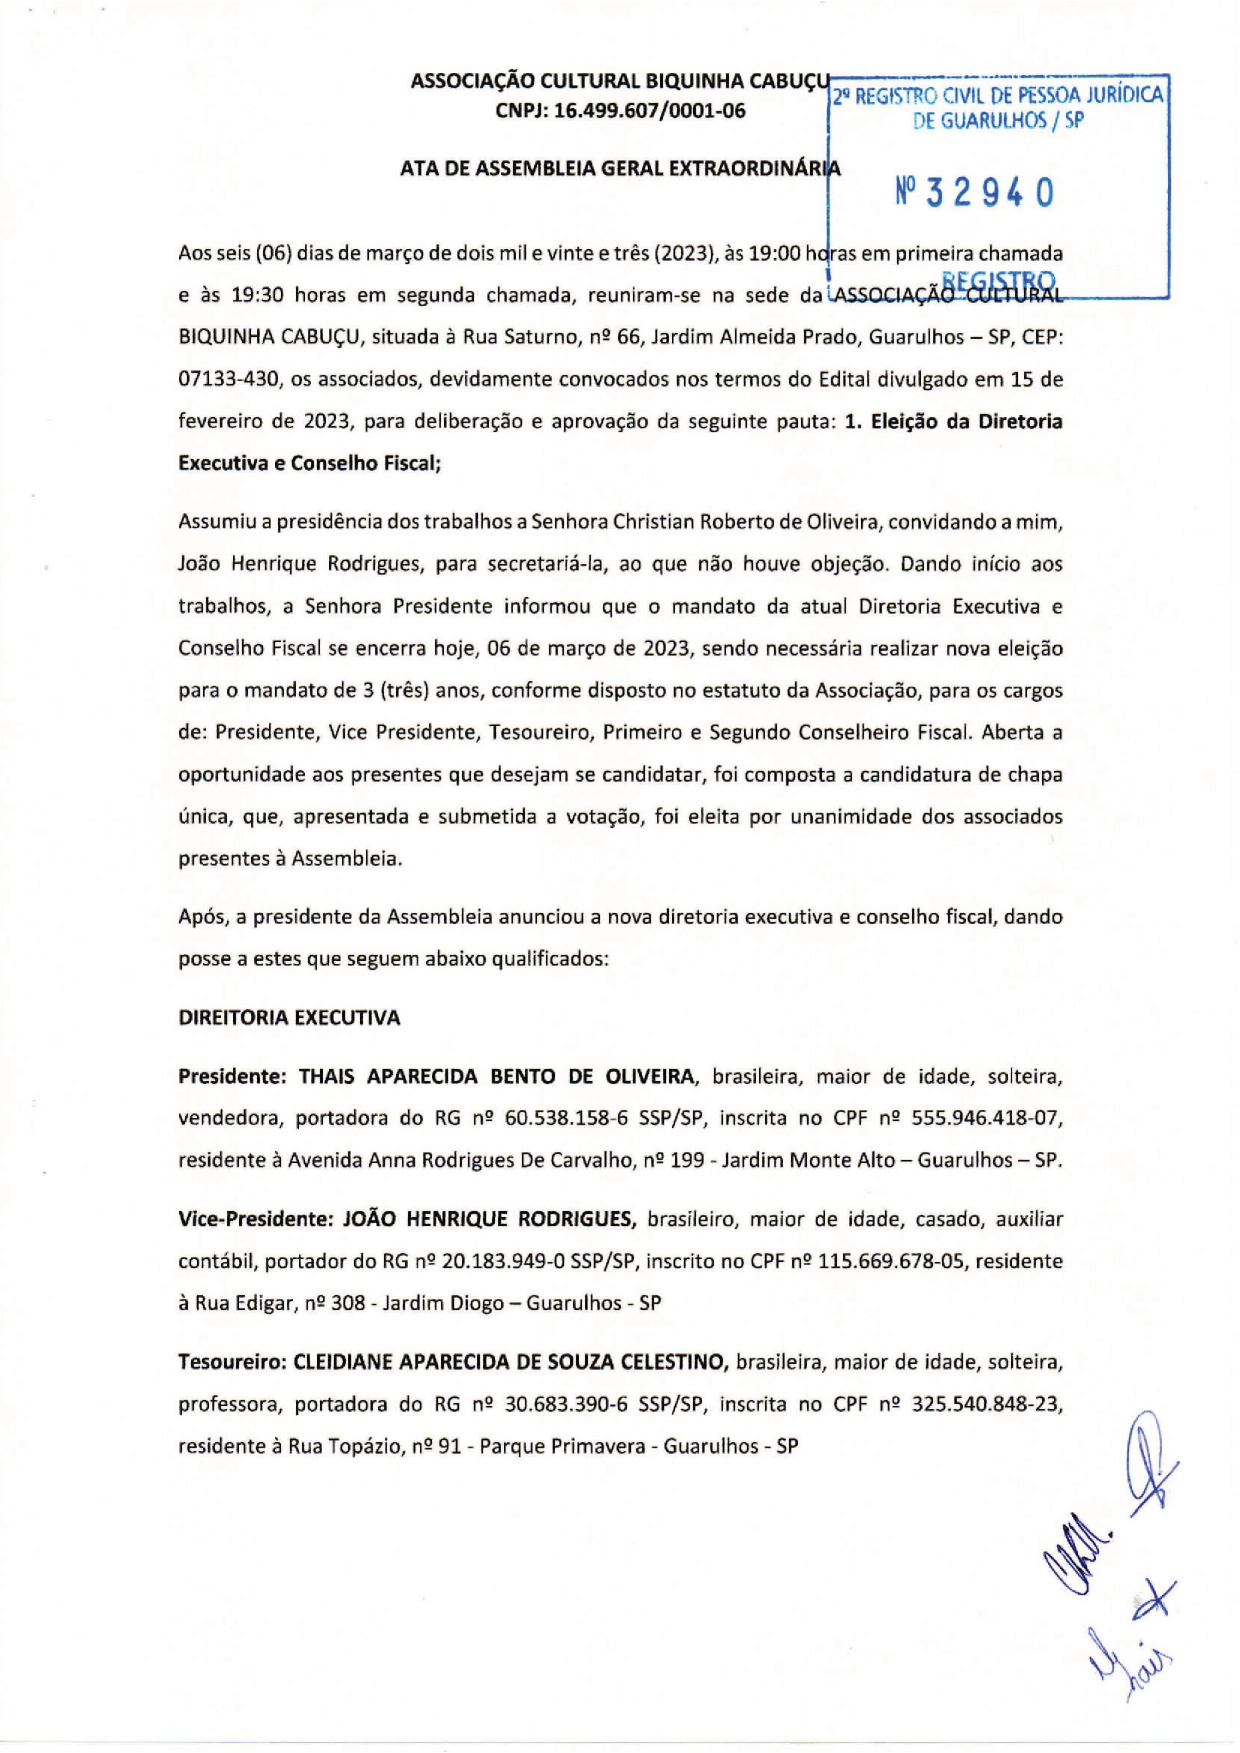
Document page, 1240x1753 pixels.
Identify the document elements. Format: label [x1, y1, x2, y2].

text_box [0, 2, 1238, 1752]
